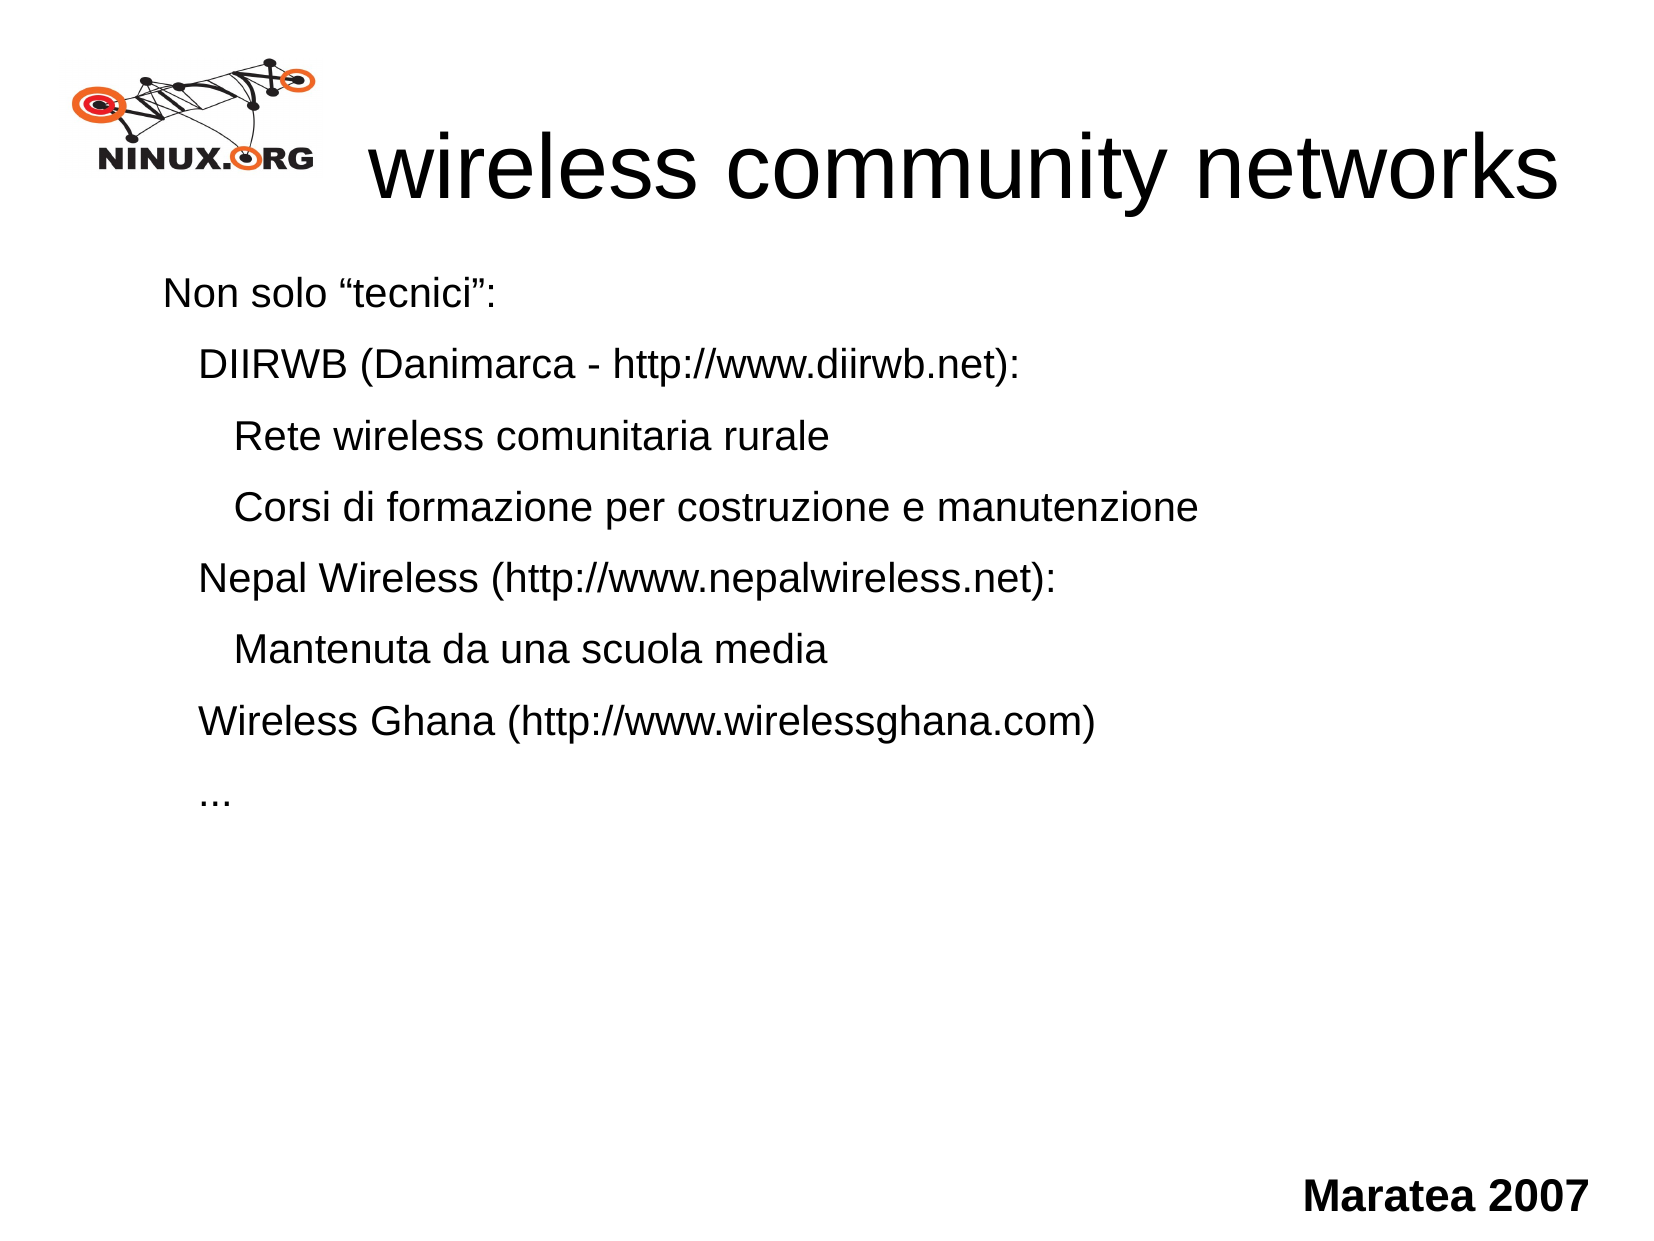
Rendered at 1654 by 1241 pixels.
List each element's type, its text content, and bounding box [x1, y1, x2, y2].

title wireless community networks [356, 70, 1576, 263]
picture [59, 58, 323, 178]
text_box Maratea 2007 [1275, 1162, 1651, 1237]
text_box Non solo “tecnici”: DIIRWB (Danimarca - http://www.diirwb.net): Rete wireless comunitaria rurale Corsi di formazione per costruzione e manutenzione Nepal Wireless (http://www.nepalwireless.net): Mantenuta da una scuola media Wireless Ghana (http://www.wirelessghana.com) ... [112, 262, 1538, 1126]
